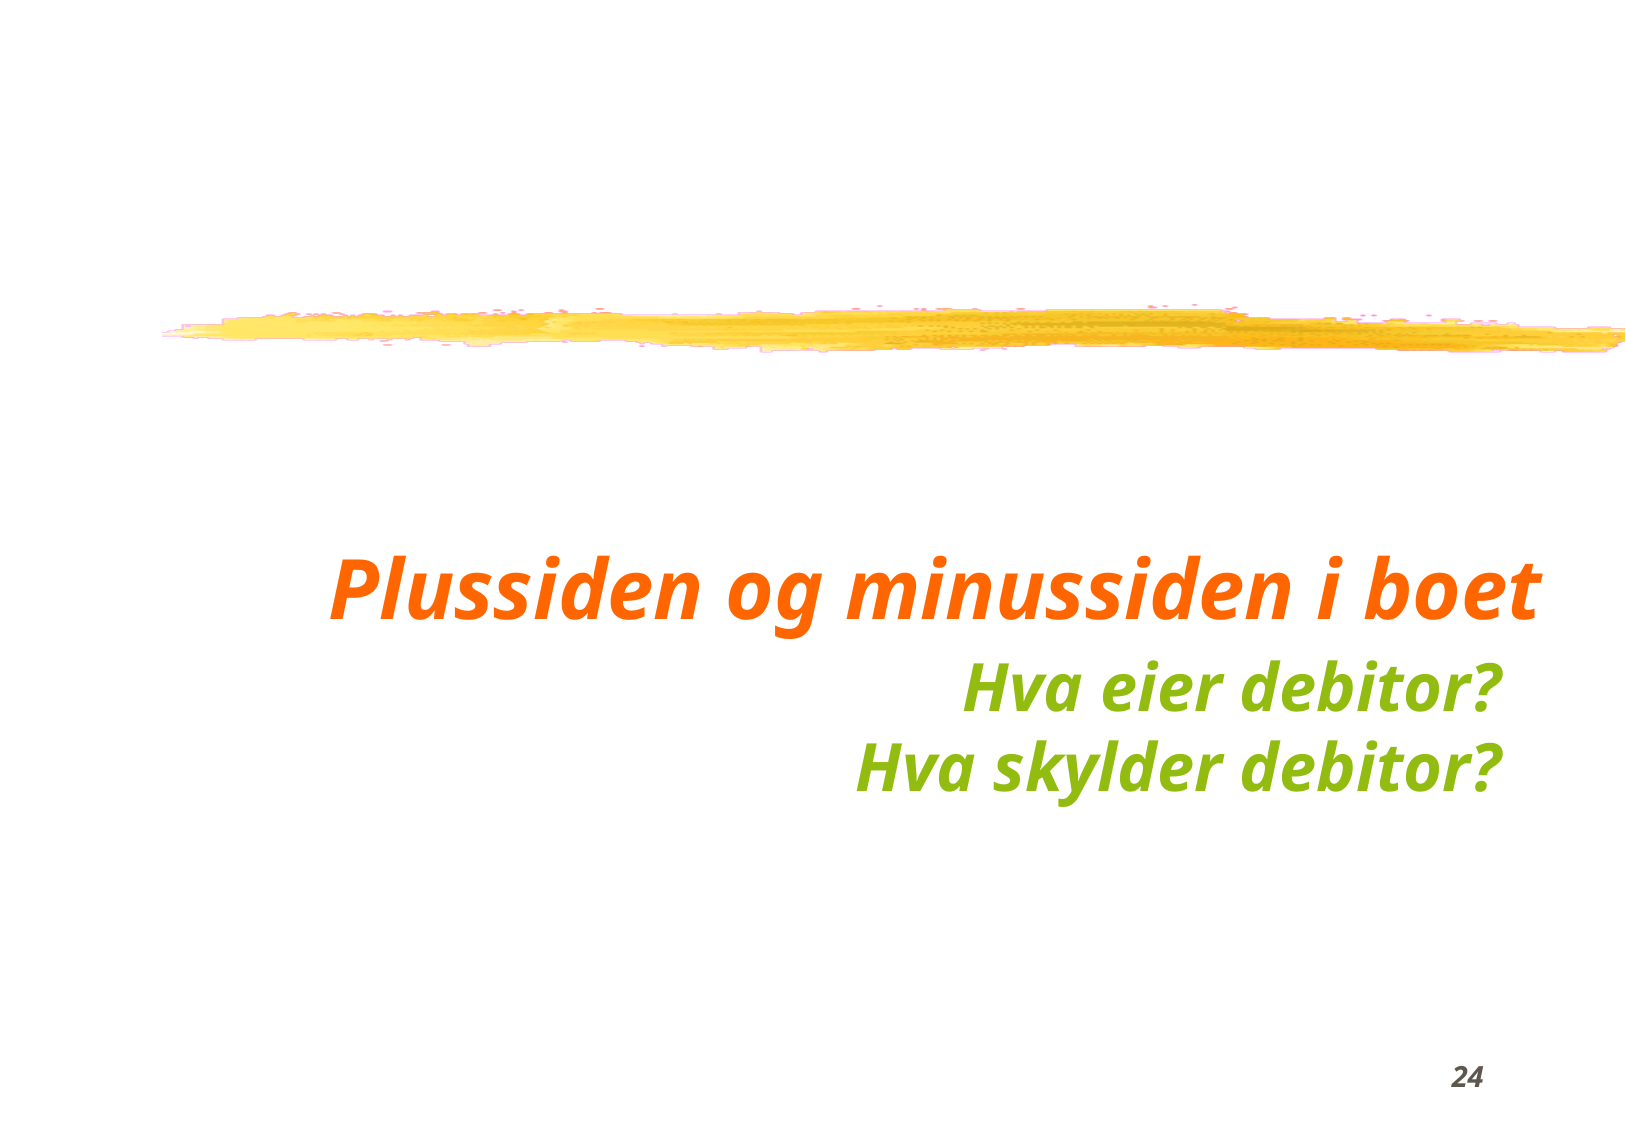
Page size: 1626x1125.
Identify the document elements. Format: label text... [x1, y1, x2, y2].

title Plussiden og minussiden i boet [186, 456, 1559, 644]
text_box <number> [1173, 1021, 1499, 1107]
text_box Hva eier debitor? Hva skylder debitor? [379, 637, 1517, 929]
picture [162, 299, 1626, 363]
